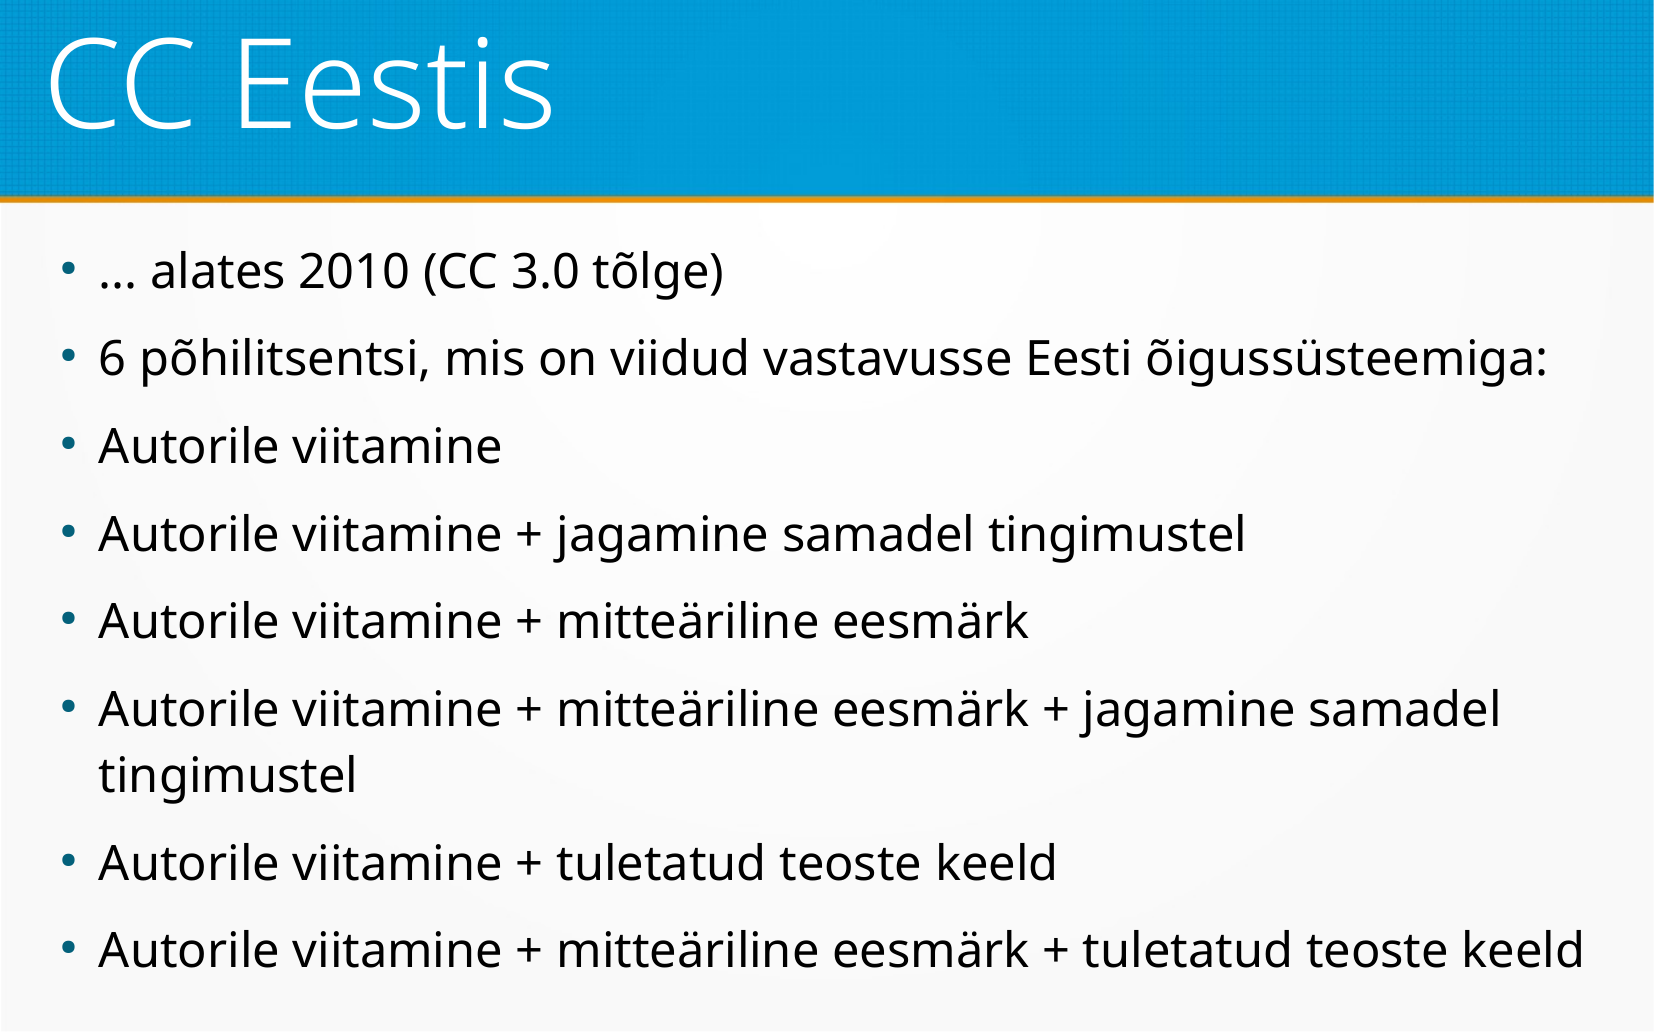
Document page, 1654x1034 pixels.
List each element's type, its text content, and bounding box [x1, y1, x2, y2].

list ... alates 2010 (CC 3.0 tõlge) 6 põhilitsentsi, mis on viidud vastavusse Eesti õigussüsteemiga: Autorile viitamine Autorile viitamine + jagamine samadel tingimustel Autorile viitamine + mitteäriline eesmärk Autorile viitamine + mitteäriline eesmärk + jagamine samadel tingimustel Autorile viitamine + tuletatud teoste keeld Autorile viitamine + mitteäriline eesmärk + tuletatud teoste keeld [47, 236, 1607, 1002]
picture [0, 195, 1654, 1034]
title CC Eestis [43, 0, 1619, 166]
